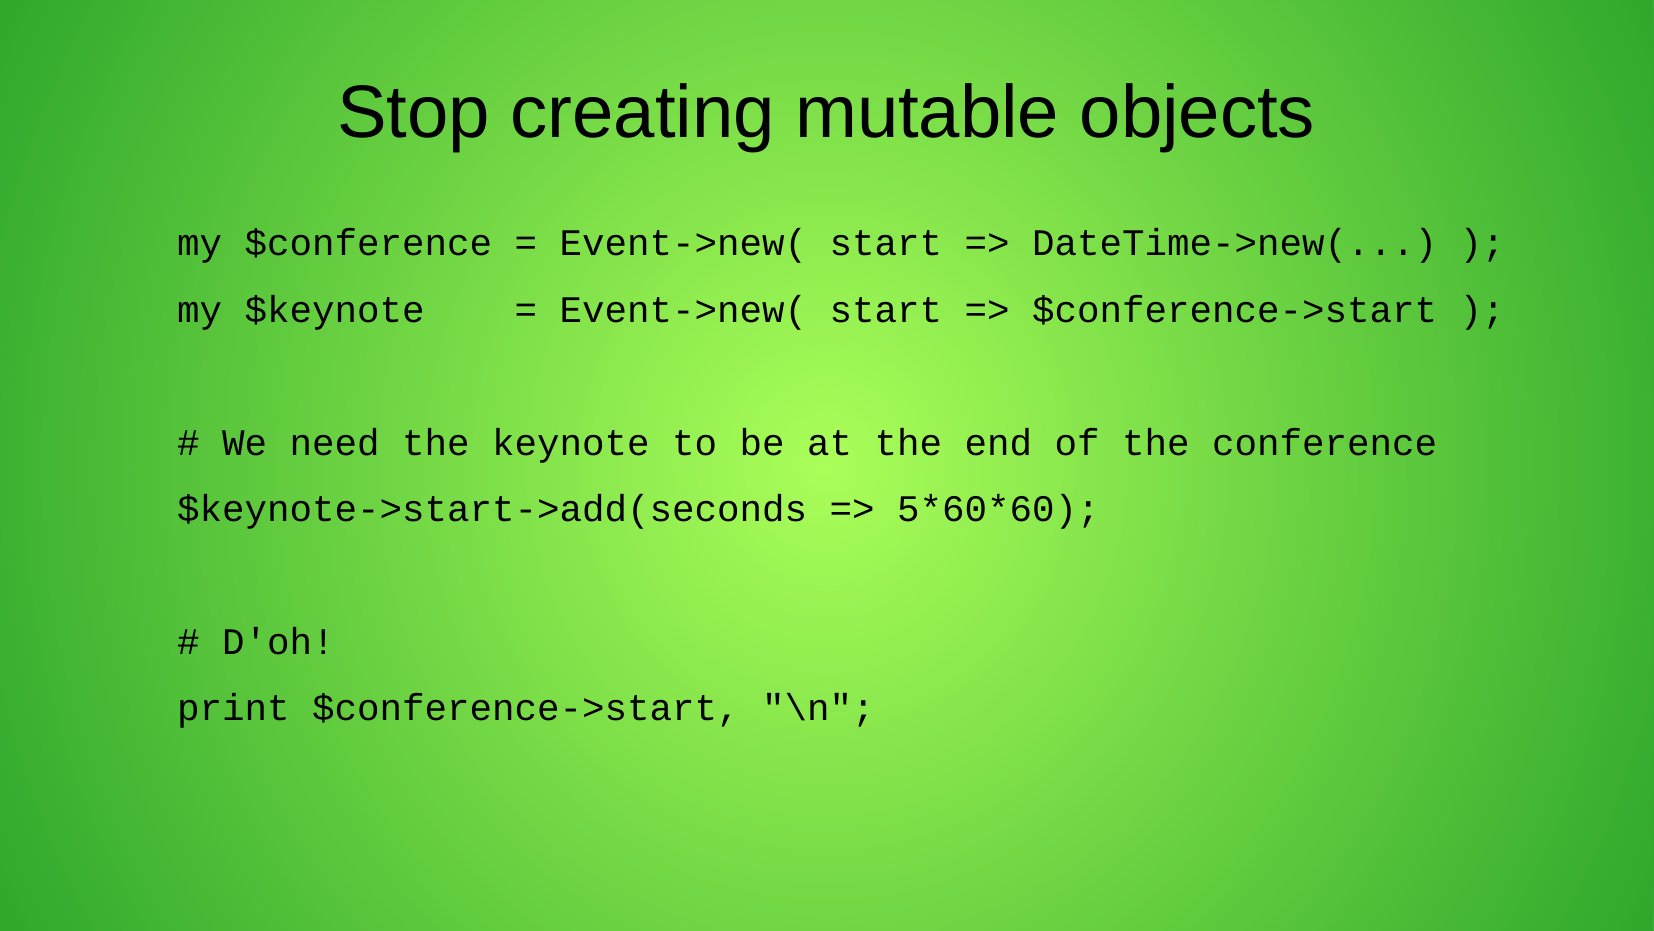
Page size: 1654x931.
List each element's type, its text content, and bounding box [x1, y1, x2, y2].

title Stop creating mutable objects [82, 35, 1571, 189]
list my $conference = Event->new( start => DateTime->new(...) ); my $keynote = Event->new( start => $conference->start ); # We need the keynote to be at the end of the conference $keynote->start->add(seconds => 5*60*60); # D'oh! print $conference->start, "\n"; [177, 224, 1571, 764]
